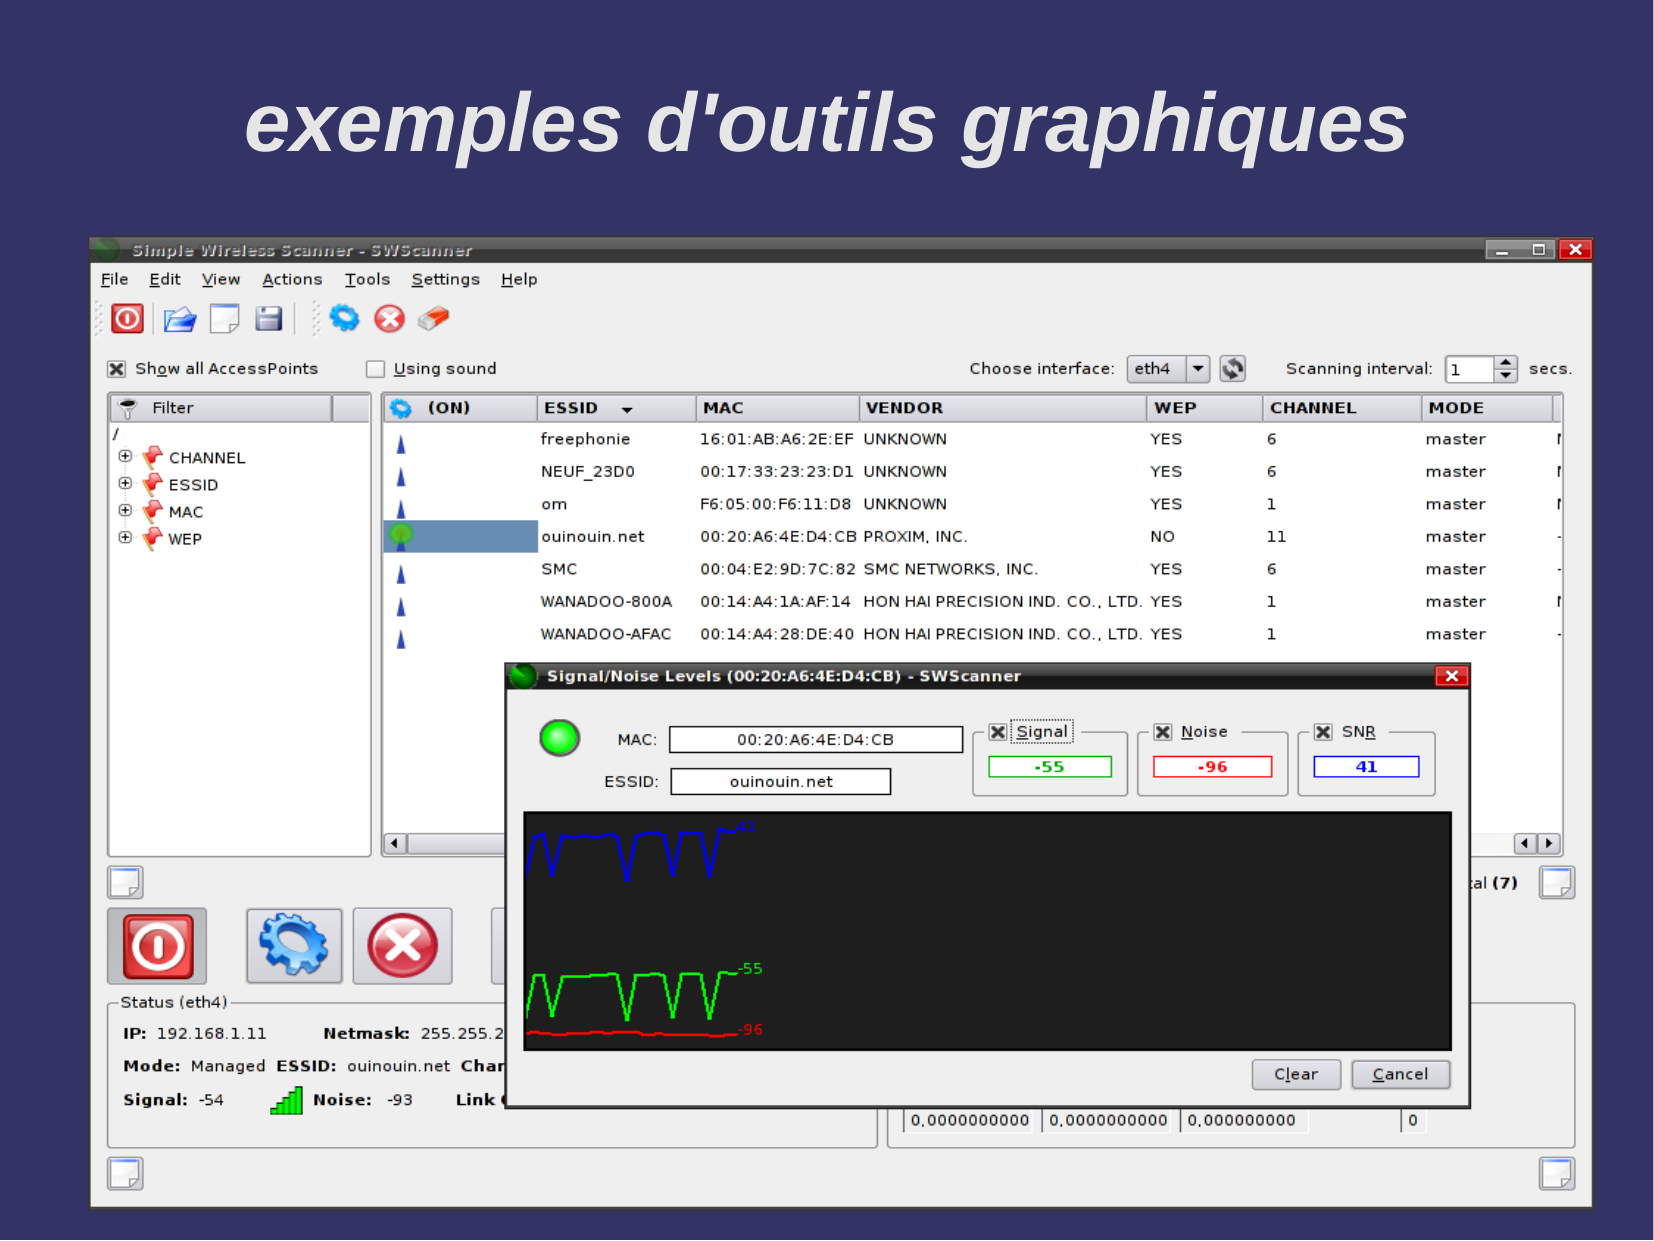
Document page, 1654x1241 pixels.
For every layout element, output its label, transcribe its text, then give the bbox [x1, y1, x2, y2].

picture [88, 236, 1595, 1211]
title exemples d'outils graphiques [121, 19, 1534, 227]
